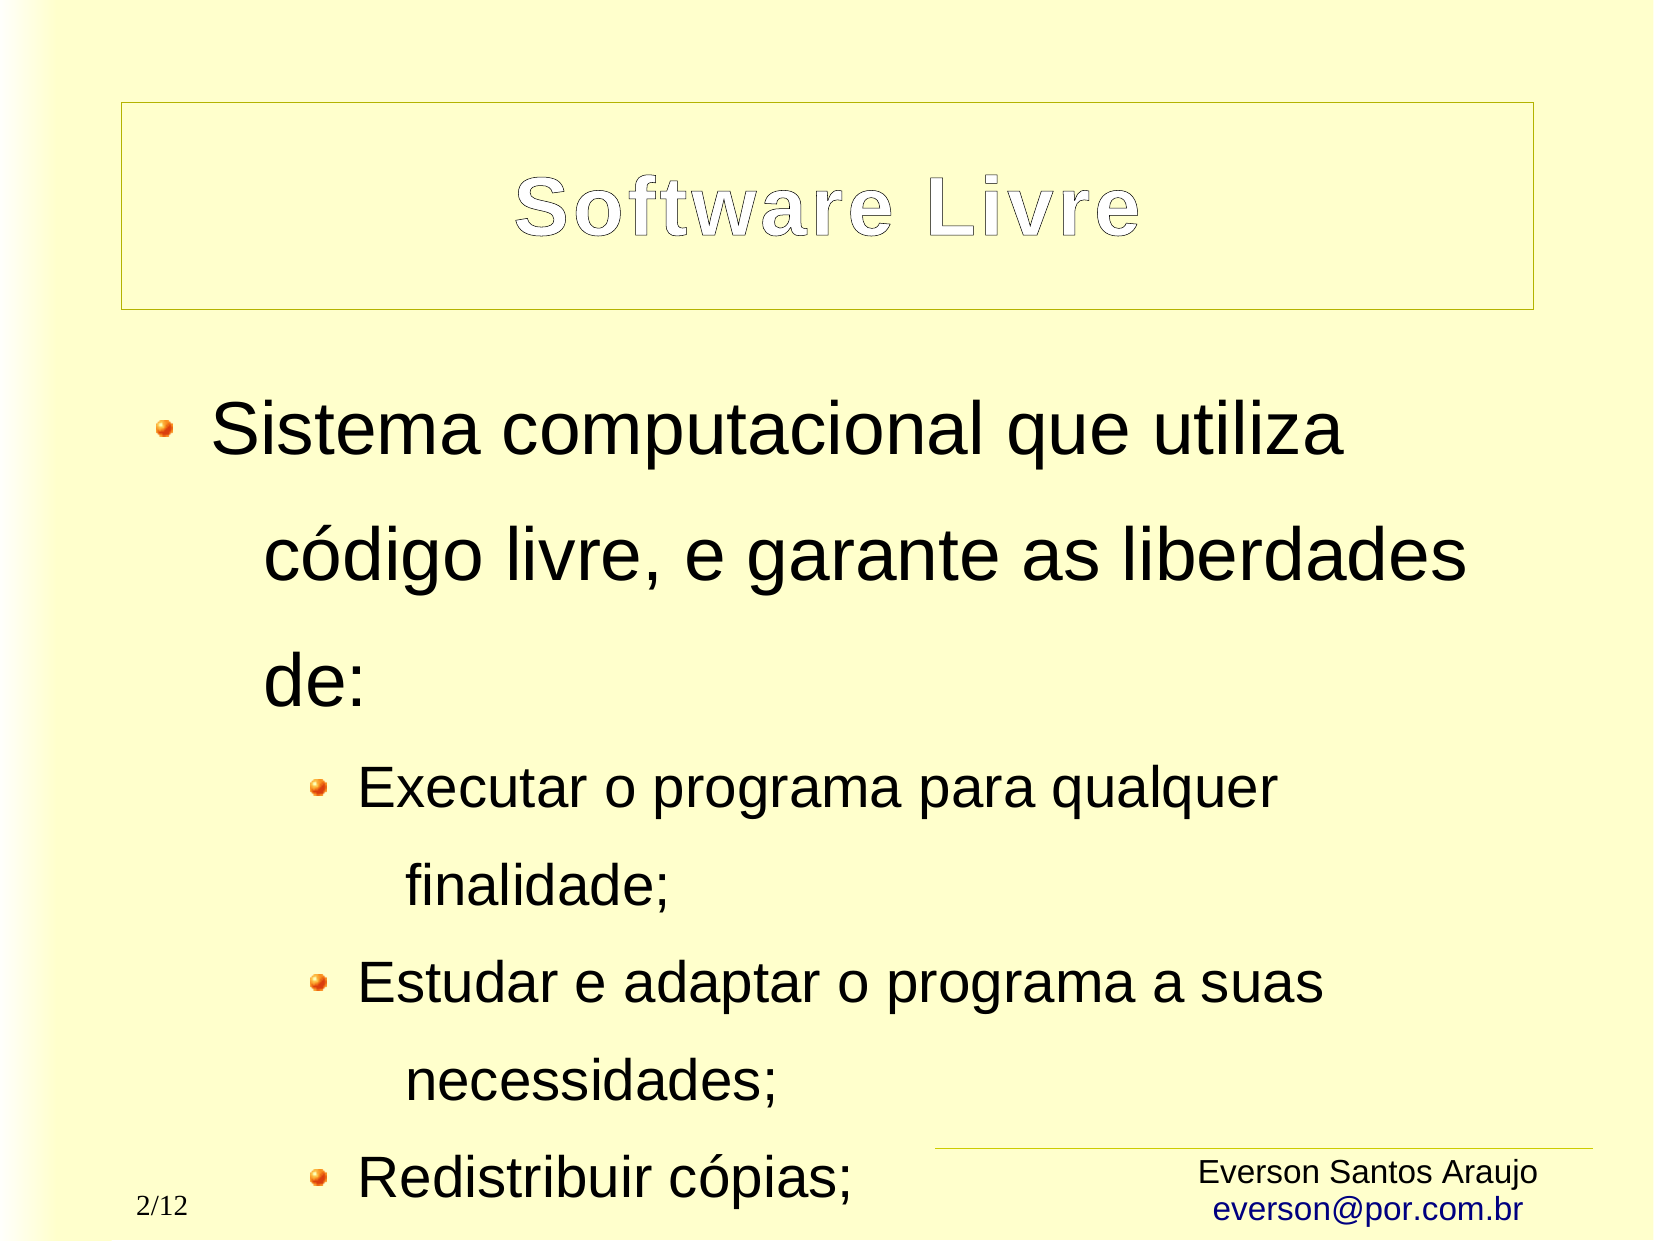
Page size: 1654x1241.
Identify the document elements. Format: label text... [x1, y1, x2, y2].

picture [310, 1169, 327, 1186]
title Software Livre [121, 102, 1534, 311]
list Sistema computacional que utiliza código livre, e garante as liberdades de: Executar o programa para qualquer finalidade; Estudar e adaptar o programa a suas necessidades; Redistribuir cópias; Aperfeiçoar e distribuir o aperfeiçoamento; [121, 344, 1534, 1127]
